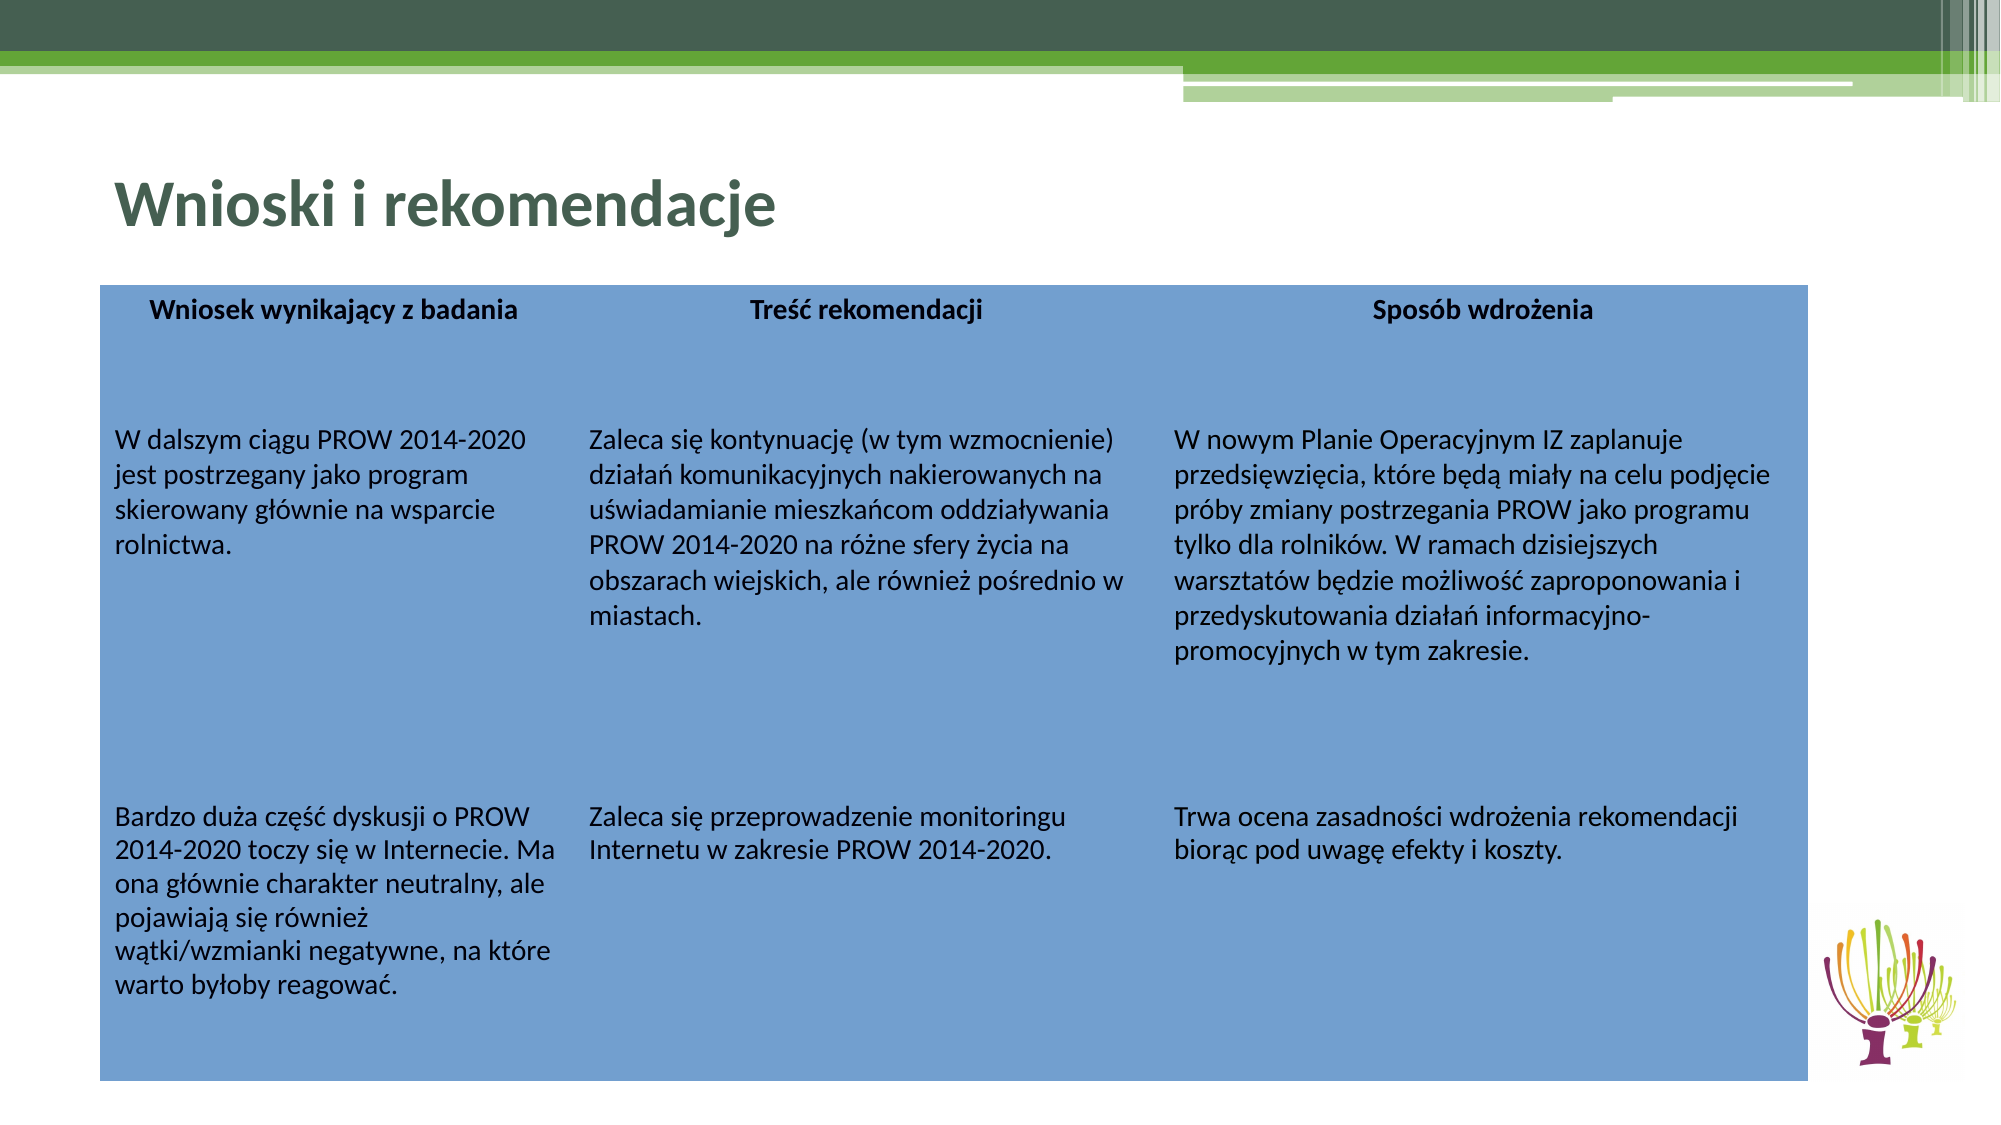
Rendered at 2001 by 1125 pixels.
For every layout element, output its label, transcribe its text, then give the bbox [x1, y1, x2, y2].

table_cell W nowym Planie Operacyjnym IZ zaplanuje przedsięwzięcia, które będą miały na celu podjęcie próby zmiany postrzegania PROW jako programu tylko dla rolników. W ramach dzisiejszych warsztatów będzie możliwość zaproponowania i przedyskutowania działań informacyjno-promocyjnych w tym zakresie. [1159, 414, 1808, 792]
title Wnioski i rekomendacje [99, 113, 1900, 286]
table_cell Bardzo duża część dyskusji o PROW 2014-2020 toczy się w Internecie. Ma ona głównie charakter neutralny, ale pojawiają się również wątki/wzmianki negatywne, na które warto byłoby reagować. [100, 792, 574, 1081]
table_cell Zaleca się kontynuację (w tym wzmocnienie) działań komunikacyjnych nakierowanych na uświadamianie mieszkańcom oddziaływania PROW 2014-2020 na różne sfery życia na obszarach wiejskich, ale również pośrednio w miastach. [574, 414, 1159, 792]
table_header Sposób wdrożenia [1159, 285, 1808, 414]
table_cell Trwa ocena zasadności wdrożenia rekomendacji biorąc pod uwagę efekty i koszty. [1159, 792, 1808, 1081]
table_cell Zaleca się przeprowadzenie monitoringu Internetu w zakresie PROW 2014-2020. [574, 792, 1159, 1081]
table_header Treść rekomendacji [574, 285, 1159, 414]
picture [1807, 903, 1965, 1082]
table_cell W dalszym ciągu PROW 2014-2020 jest postrzegany jako program skierowany głównie na wsparcie rolnictwa. [100, 414, 574, 792]
table_header Wniosek wynikający z badania [100, 285, 574, 414]
